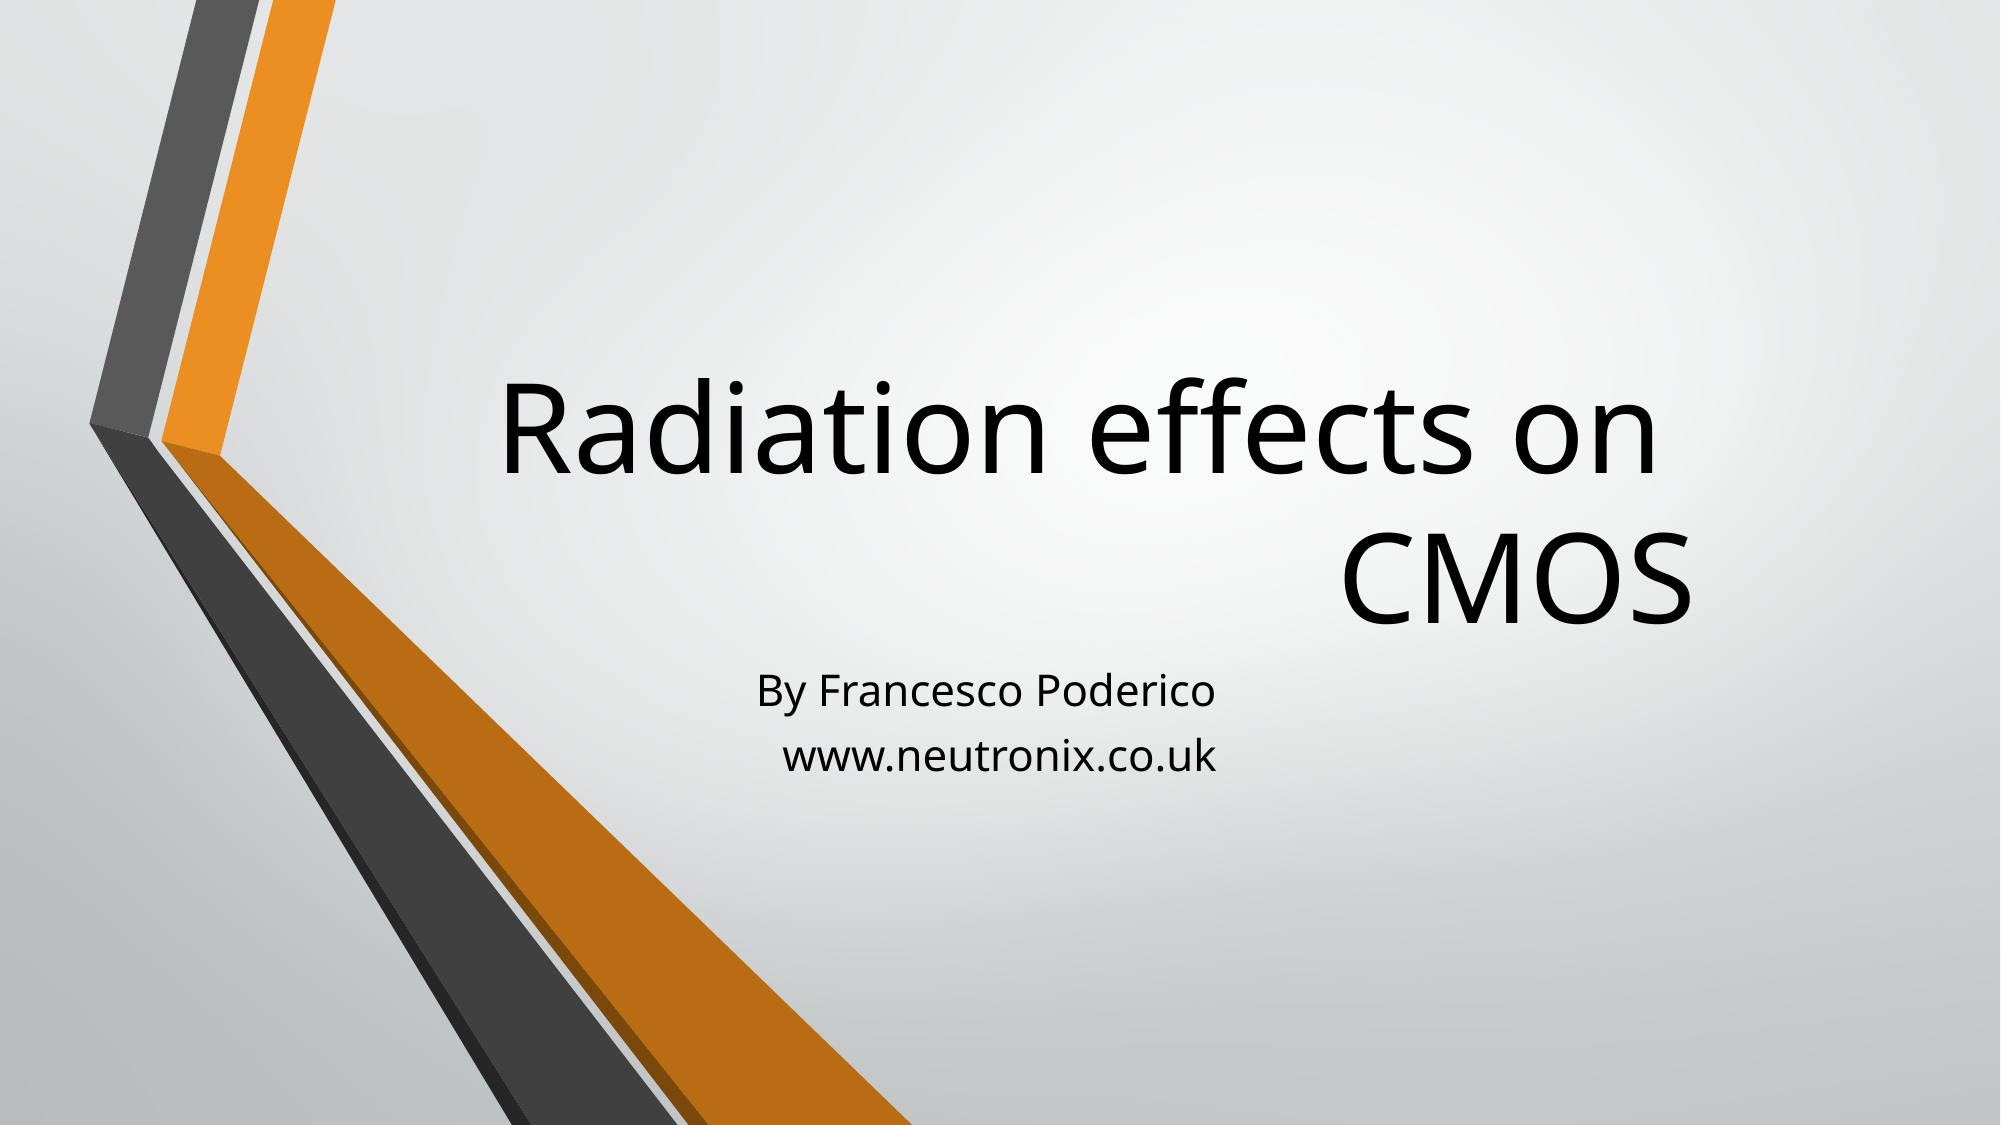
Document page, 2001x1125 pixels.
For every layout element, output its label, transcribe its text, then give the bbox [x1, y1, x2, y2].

subtitle By Francesco Poderico www.neutronix.co.uk [740, 655, 1887, 884]
title Radiation effects on CMOS [480, 226, 1887, 656]
